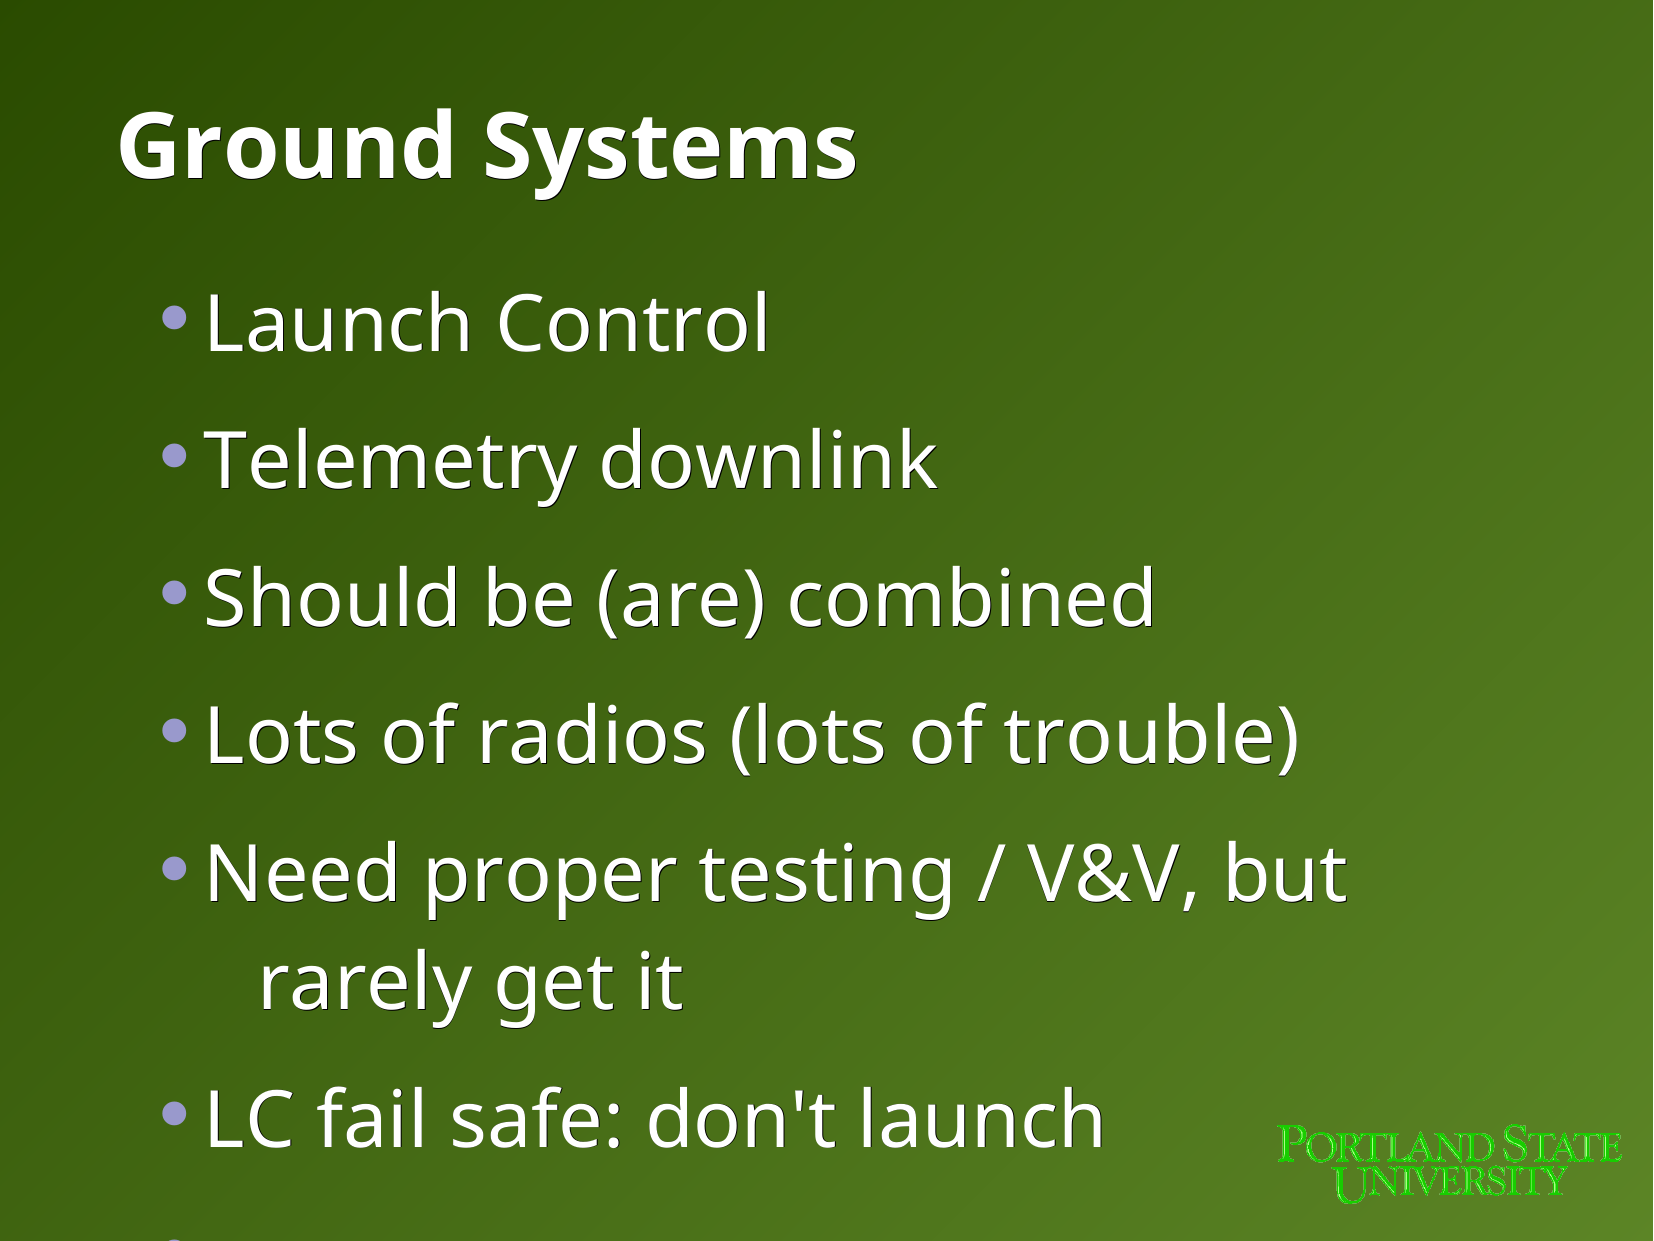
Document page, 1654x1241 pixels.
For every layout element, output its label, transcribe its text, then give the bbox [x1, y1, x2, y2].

title Ground Systems [115, 86, 1527, 200]
picture [1277, 1124, 1622, 1204]
list Launch Control Telemetry downlink Should be (are) combined Lots of radios (lots of trouble) Need proper testing / V&V, but rarely get it LC fail safe: don't launch [115, 266, 1527, 1196]
